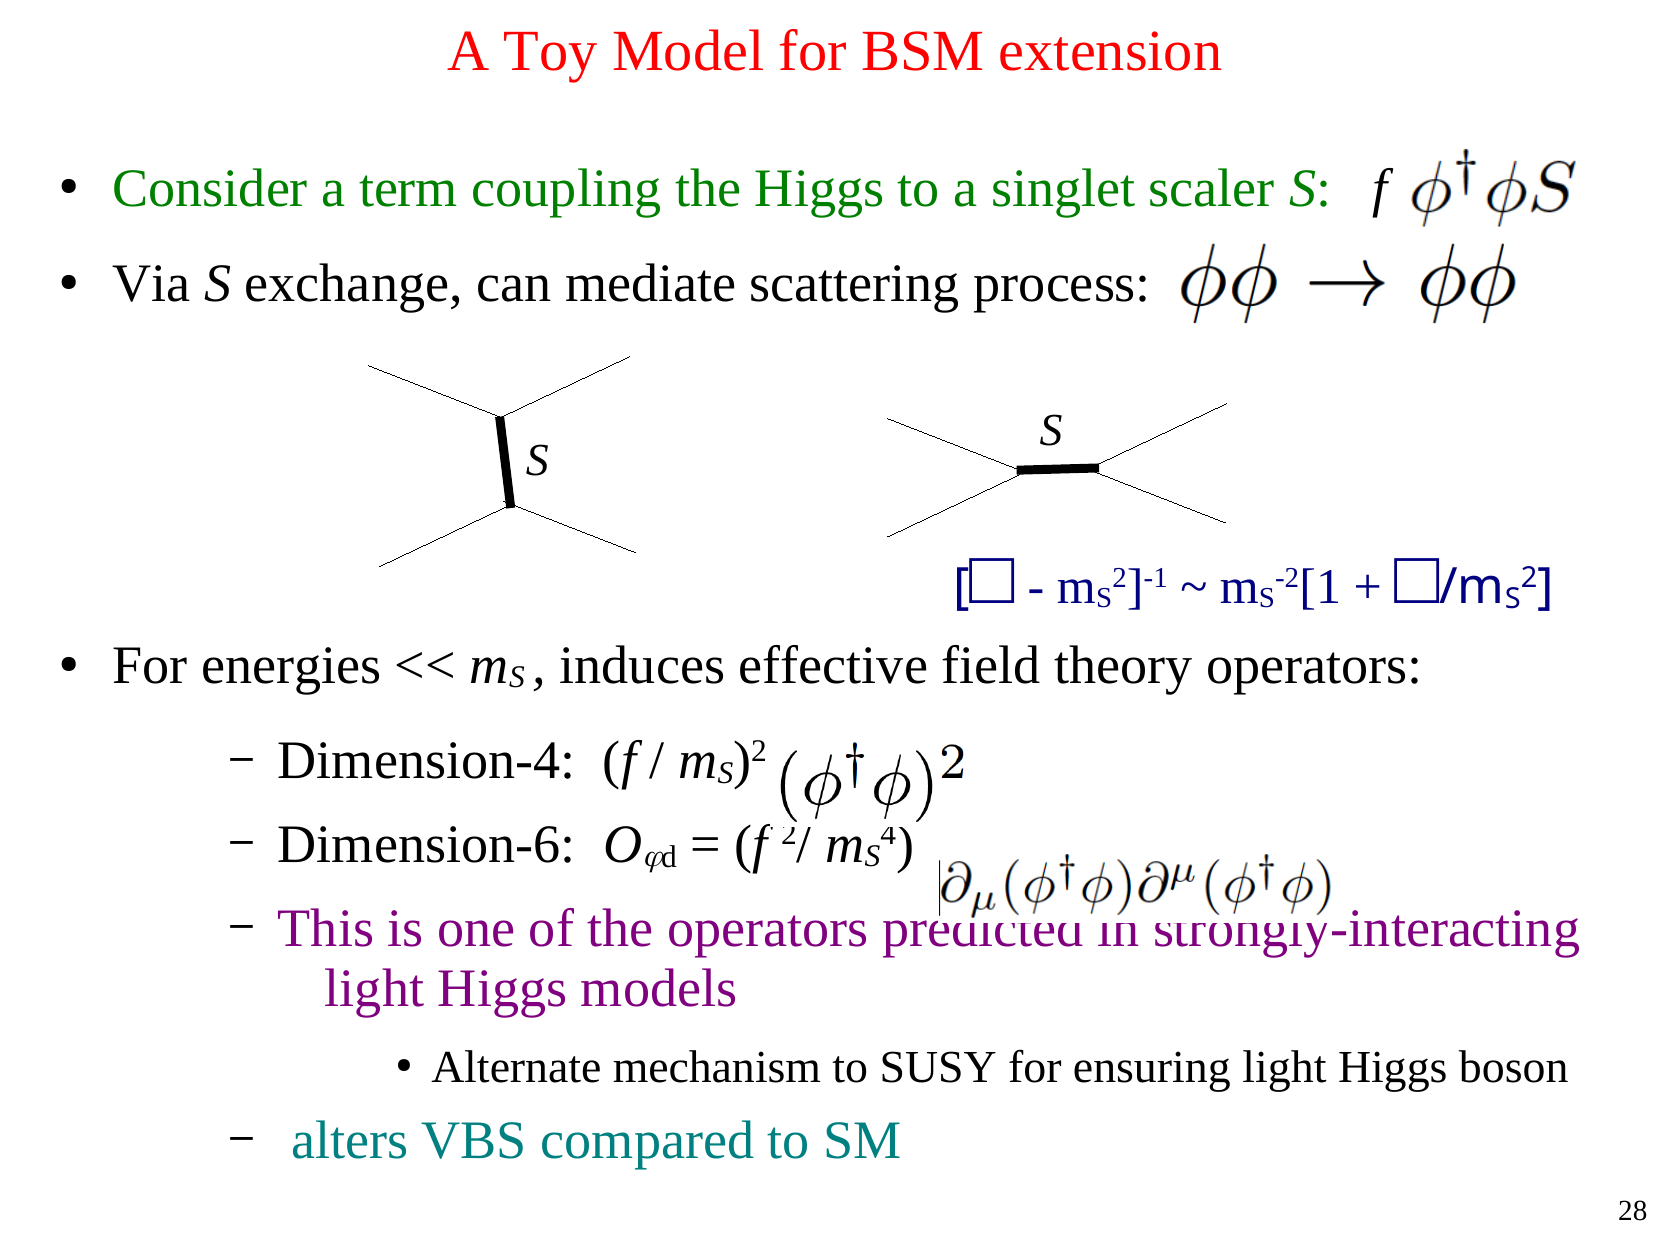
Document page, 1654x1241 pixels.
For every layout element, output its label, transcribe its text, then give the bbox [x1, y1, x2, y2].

picture [938, 850, 1343, 924]
title A Toy Model for BSM extension [128, 0, 1541, 144]
list Consider a term coupling the Higgs to a singlet scaler S: f Via S exchange, can mediate scattering process: For energies << mS , induces effective field theory operators: Dimension-4: (f / mS)2 Dimension-6: Oφd = (f 2/ mS4) This is one of the operators predicted in strongly-interacting light Higgs models Alternate mechanism to SUSY for ensuring light Higgs boson alters VBS compared to SM [41, 158, 1635, 1241]
text_box S [525, 434, 549, 486]
text_box S [1039, 405, 1063, 456]
picture [1171, 140, 1581, 336]
text_box [□ - mS2]-1 ~ mS-2[1 + □/mS2] [953, 536, 1588, 631]
picture [770, 737, 969, 828]
